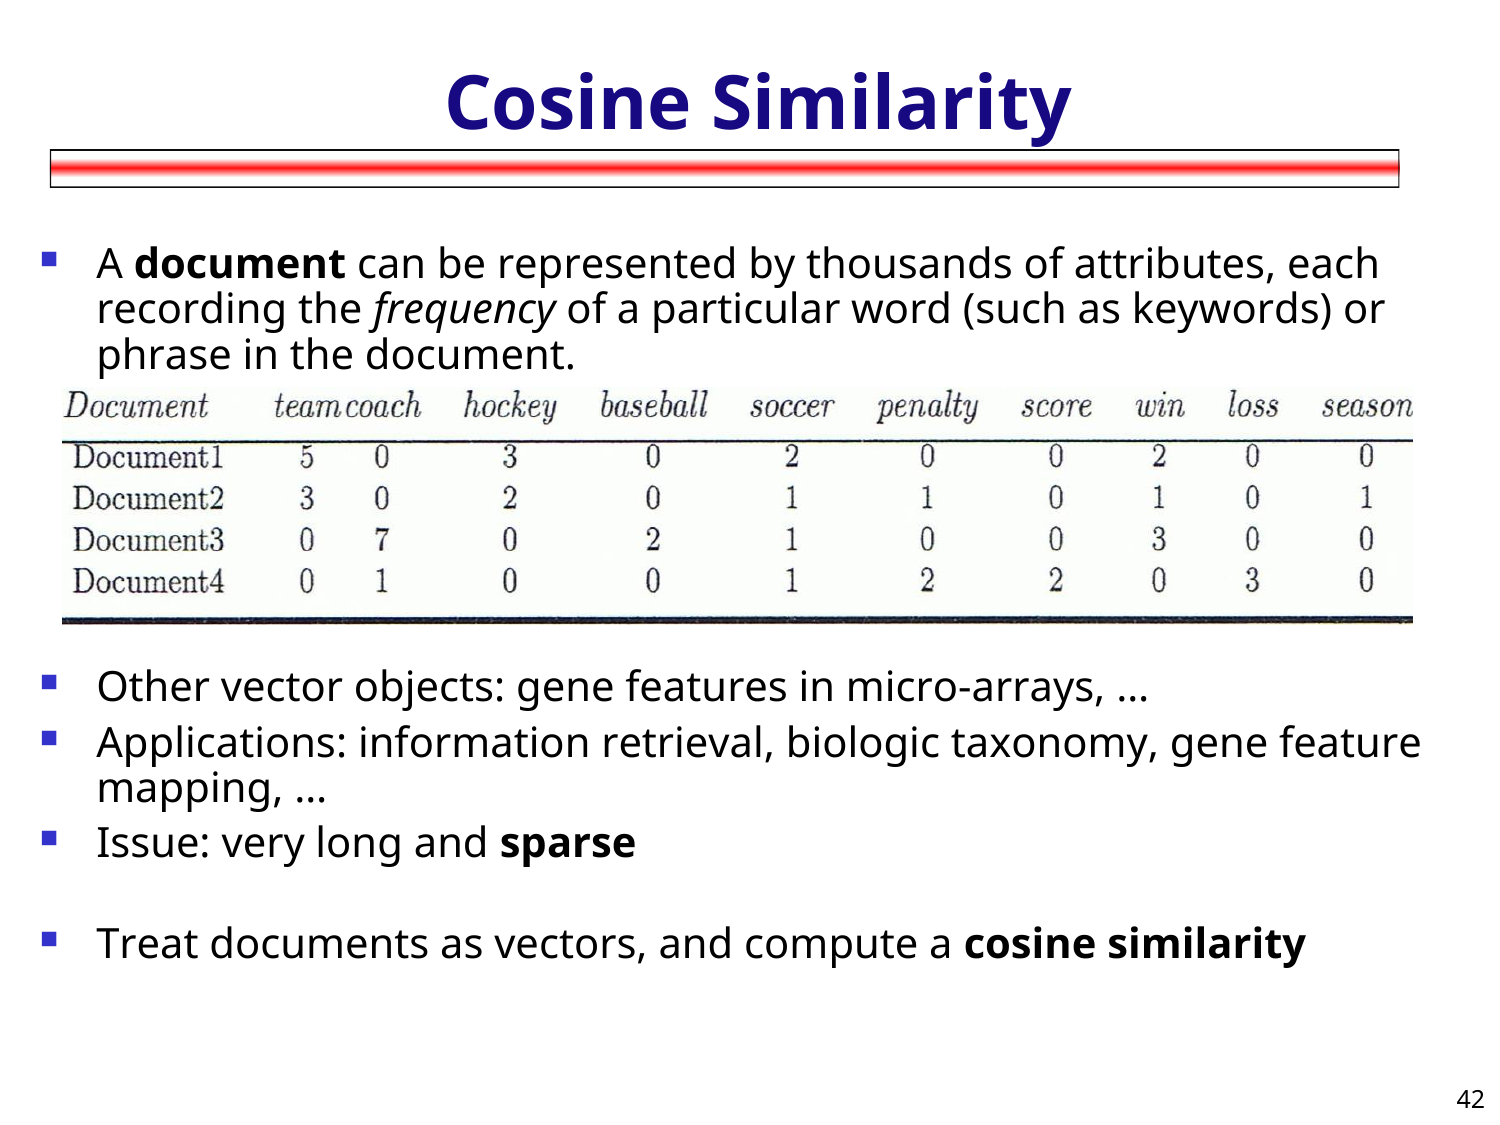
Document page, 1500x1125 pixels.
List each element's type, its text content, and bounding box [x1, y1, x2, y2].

list A document can be represented by thousands of attributes, each recording the frequency of a particular word (such as keywords) or phrase in the document. Other vector objects: gene features in micro-arrays, … Applications: information retrieval, biologic taxonomy, gene feature mapping, … Issue: very long and sparse Treat documents as vectors, and compute a cosine similarity [24, 174, 1463, 1038]
title Cosine Similarity [123, 47, 1375, 153]
picture [62, 387, 1413, 625]
text_box <number> [1187, 1062, 1500, 1125]
